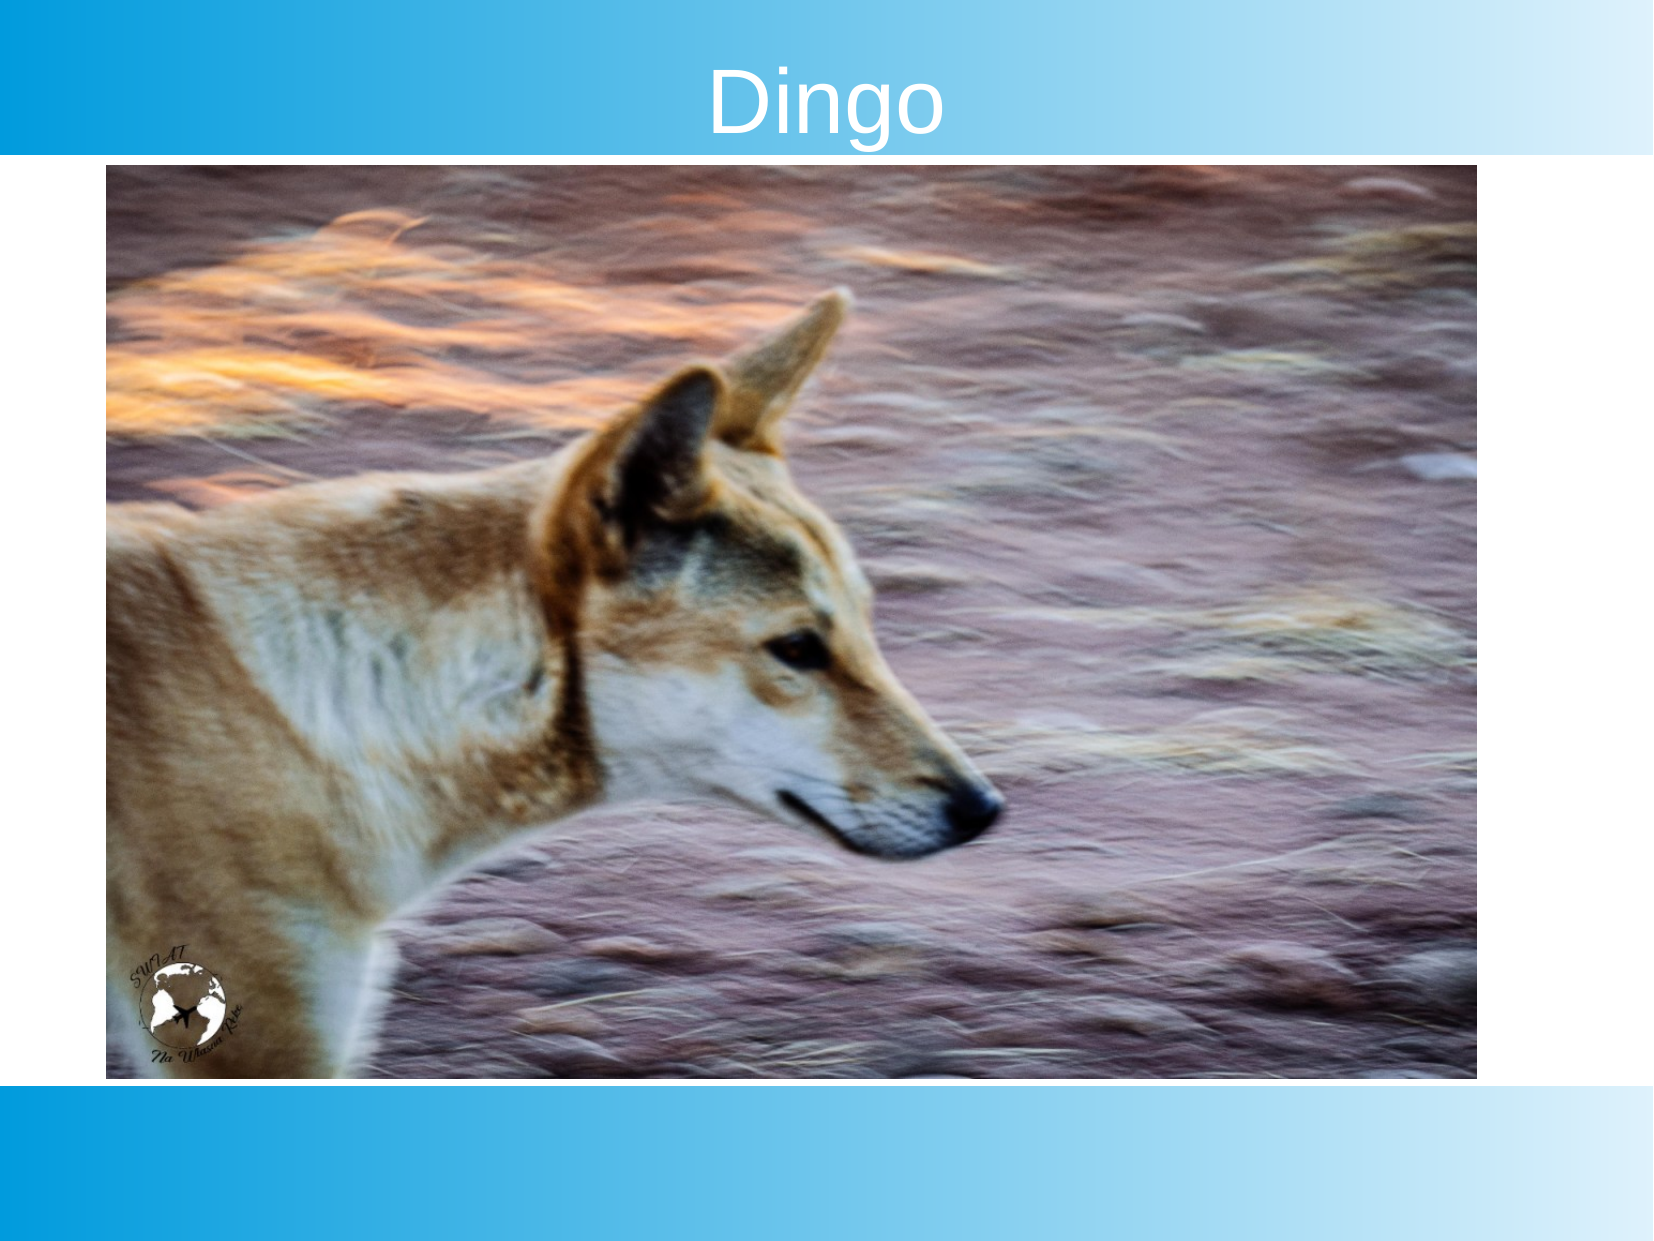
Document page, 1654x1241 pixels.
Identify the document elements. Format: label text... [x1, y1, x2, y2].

title Dingo [82, 49, 1571, 155]
picture [106, 165, 1477, 1079]
